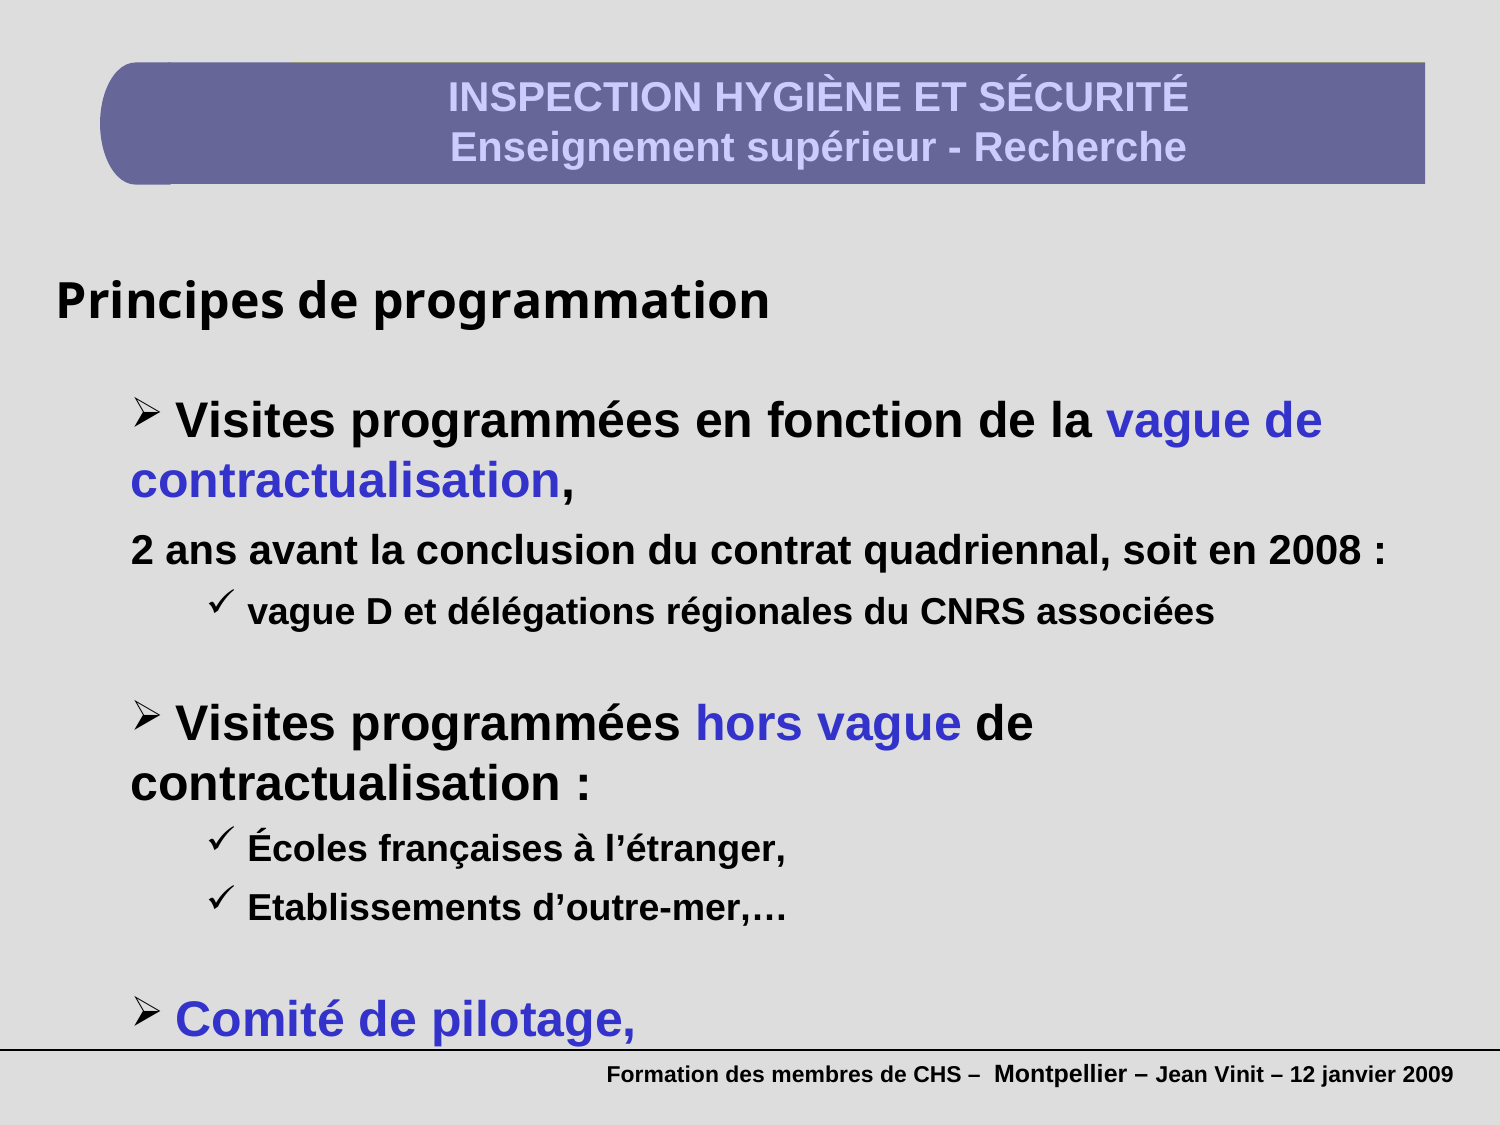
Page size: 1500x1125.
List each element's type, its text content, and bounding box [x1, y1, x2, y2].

title [112, 65, 1388, 222]
text_box Principes de programmation Visites programmées en fonction de la vague de contractualisation, 2 ans avant la conclusion du contrat quadriennal, soit en 2008 : vague D et délégations régionales du CNRS associées Visites programmées hors vague de contractualisation : Écoles françaises à l’étranger, Etablissements d’outre-mer,… Comité de pilotage, [41, 196, 1453, 1035]
